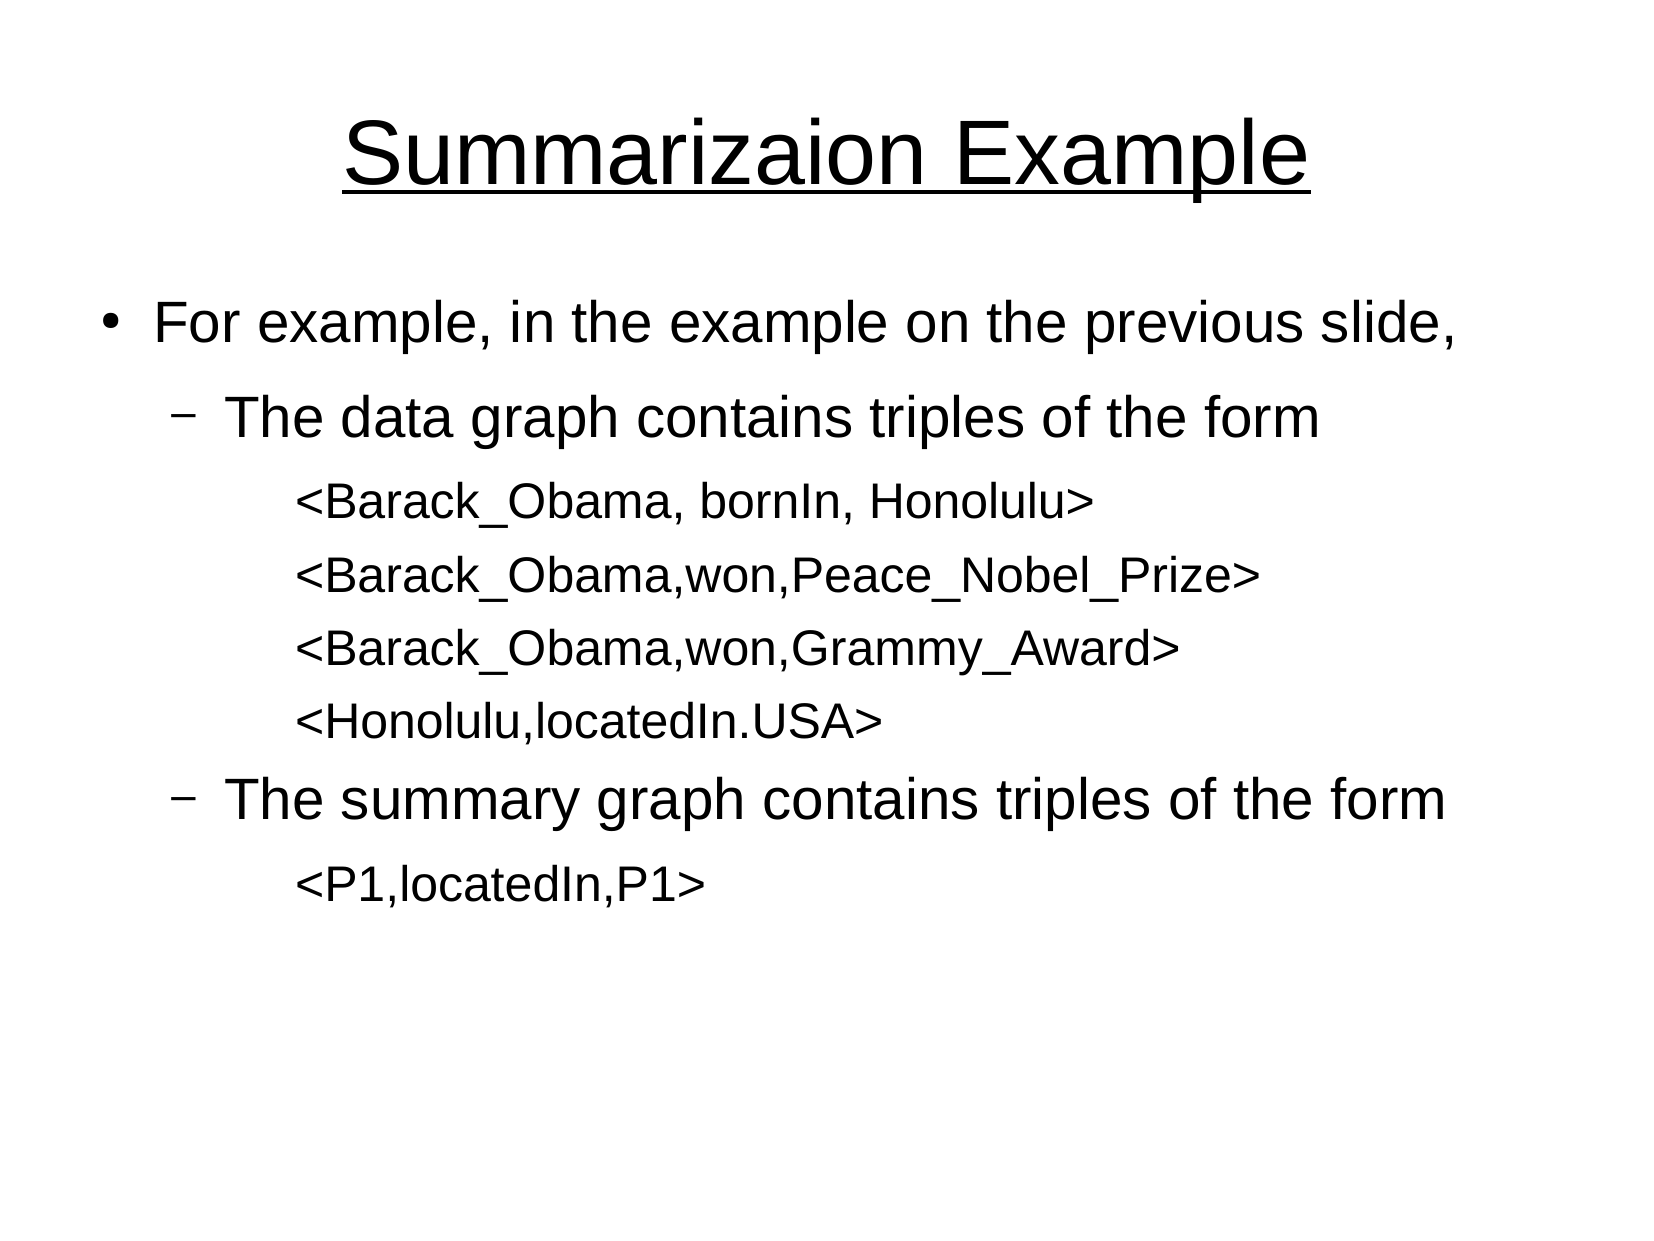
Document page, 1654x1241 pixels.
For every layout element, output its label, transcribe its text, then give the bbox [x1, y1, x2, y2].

title Summarizaion Example [82, 49, 1571, 257]
list For example, in the example on the previous slide, The data graph contains triples of the form <Barack_Obama, bornIn, Honolulu> <Barack_Obama,won,Peace_Nobel_Prize> <Barack_Obama,won,Grammy_Award> <Honolulu,locatedIn.USA> The summary graph contains triples of the form <P1,locatedIn,P1> [82, 290, 1571, 1010]
